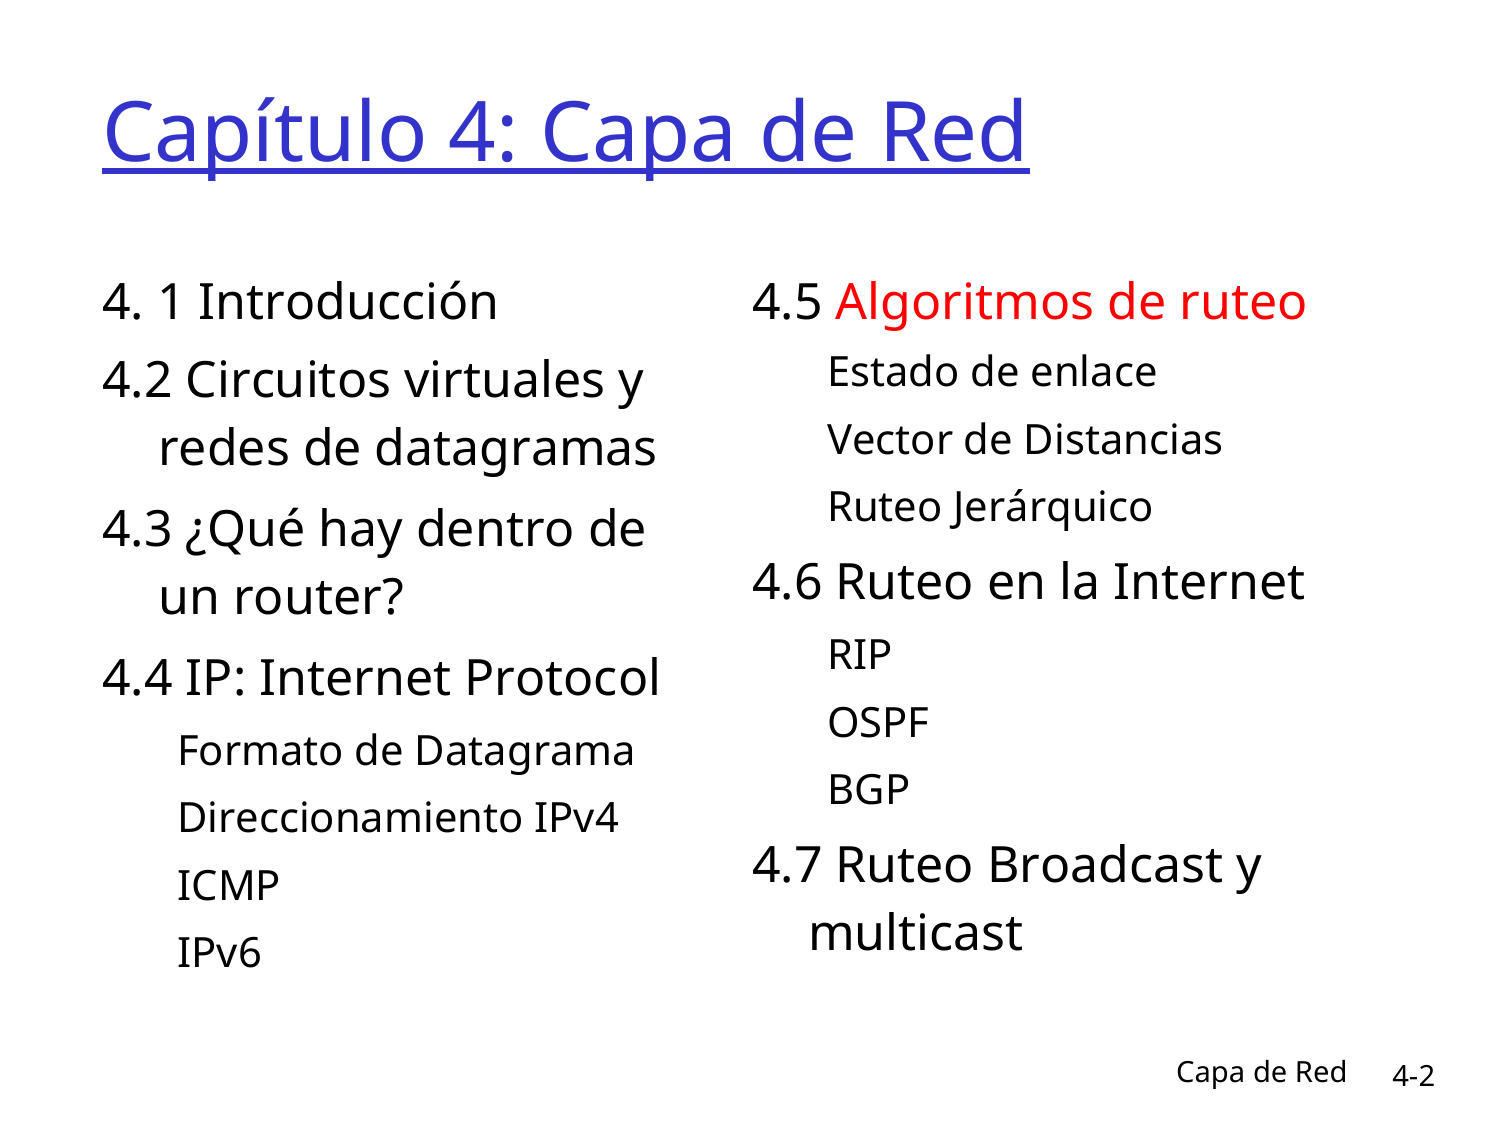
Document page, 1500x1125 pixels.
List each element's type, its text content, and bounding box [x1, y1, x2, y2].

list 4.5 Algoritmos de ruteo Estado de enlace Vector de Distancias Ruteo Jerárquico 4.6 Ruteo en la Internet RIP OSPF BGP 4.7 Ruteo Broadcast y multicast [737, 262, 1417, 1075]
list 4. 1 Introducción 4.2 Circuitos virtuales y redes de datagramas 4.3 ¿Qué hay dentro de un router? 4.4 IP: Internet Protocol Formato de Datagrama Direccionamiento IPv4 ICMP IPv6 [87, 262, 713, 1077]
title Capítulo 4: Capa de Red [87, 37, 1363, 225]
